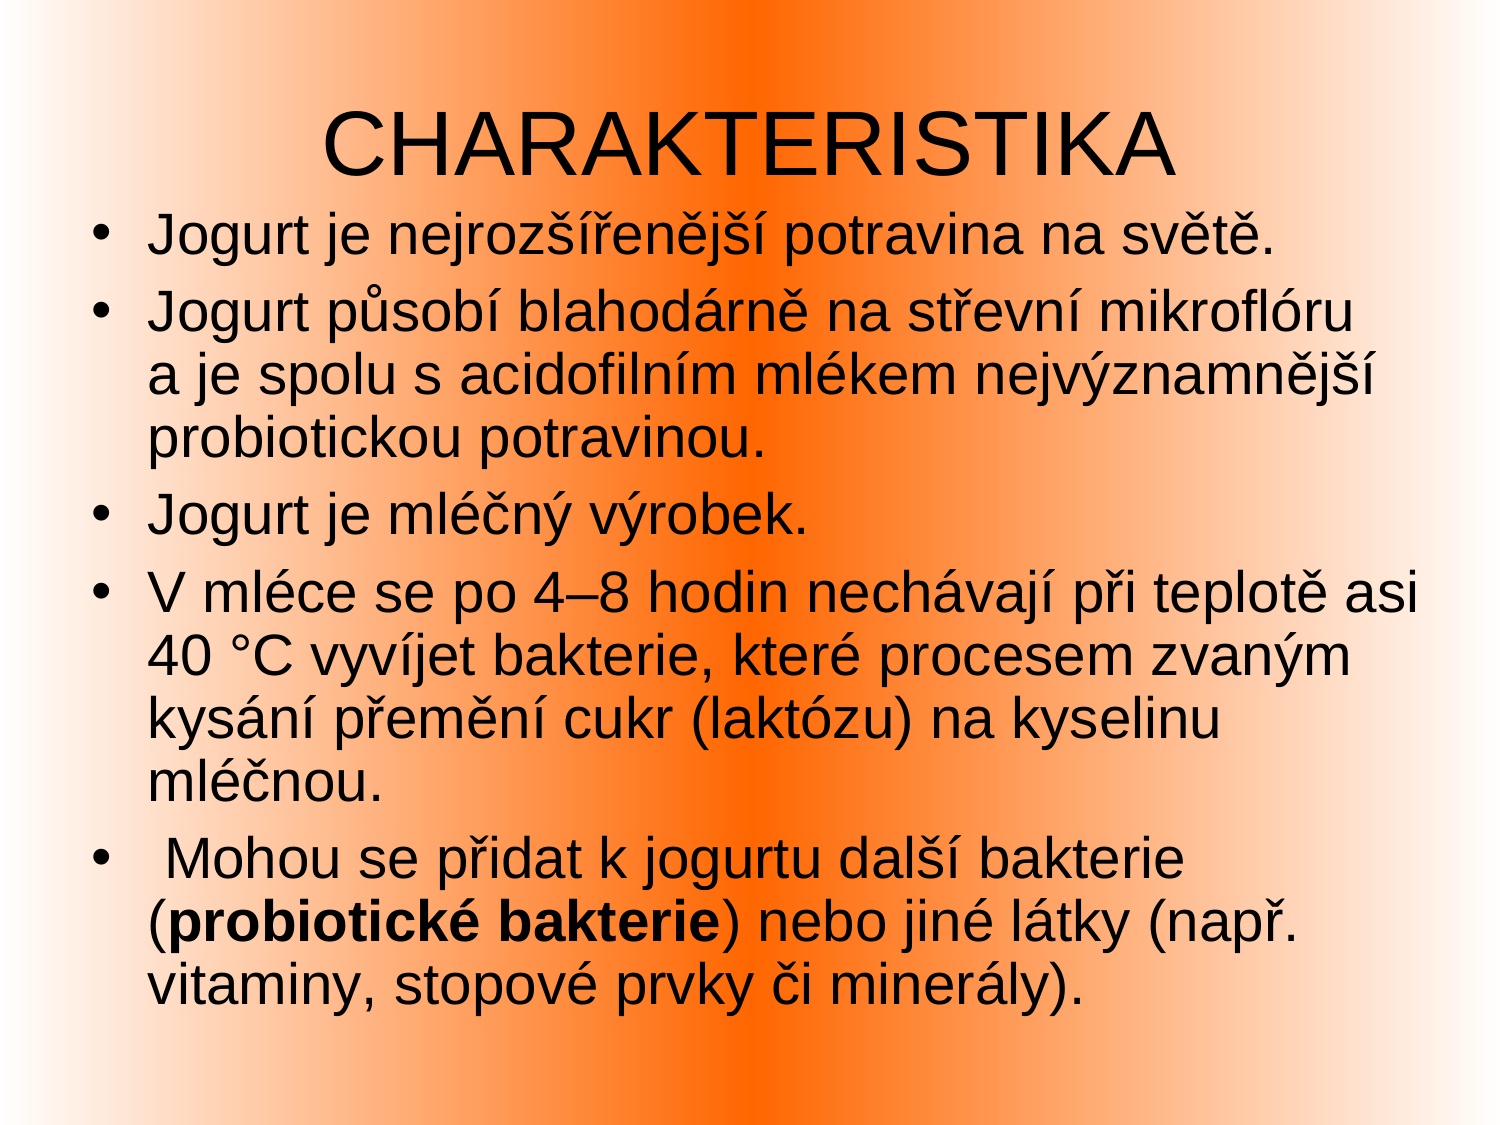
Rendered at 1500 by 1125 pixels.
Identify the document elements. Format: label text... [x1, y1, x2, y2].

list Jogurt je nejrozšířenější potravina na světě. Jogurt působí blahodárně na střevní mikroflóru a je spolu s acidofilním mlékem nejvýznamnější probiotickou potravinou. Jogurt je mléčný výrobek. V mléce se po 4–8 hodin nechávají při teplotě asi 40 °C vyvíjet bakterie, které procesem zvaným kysání přemění cukr (laktózu) na kyselinu mléčnou. Mohou se přidat k jogurtu další bakterie (probiotické bakterie) nebo jiné látky (např. vitaminy, stopové prvky či minerály). [76, 196, 1471, 1103]
title CHARAKTERISTIKA [75, 45, 1426, 233]
